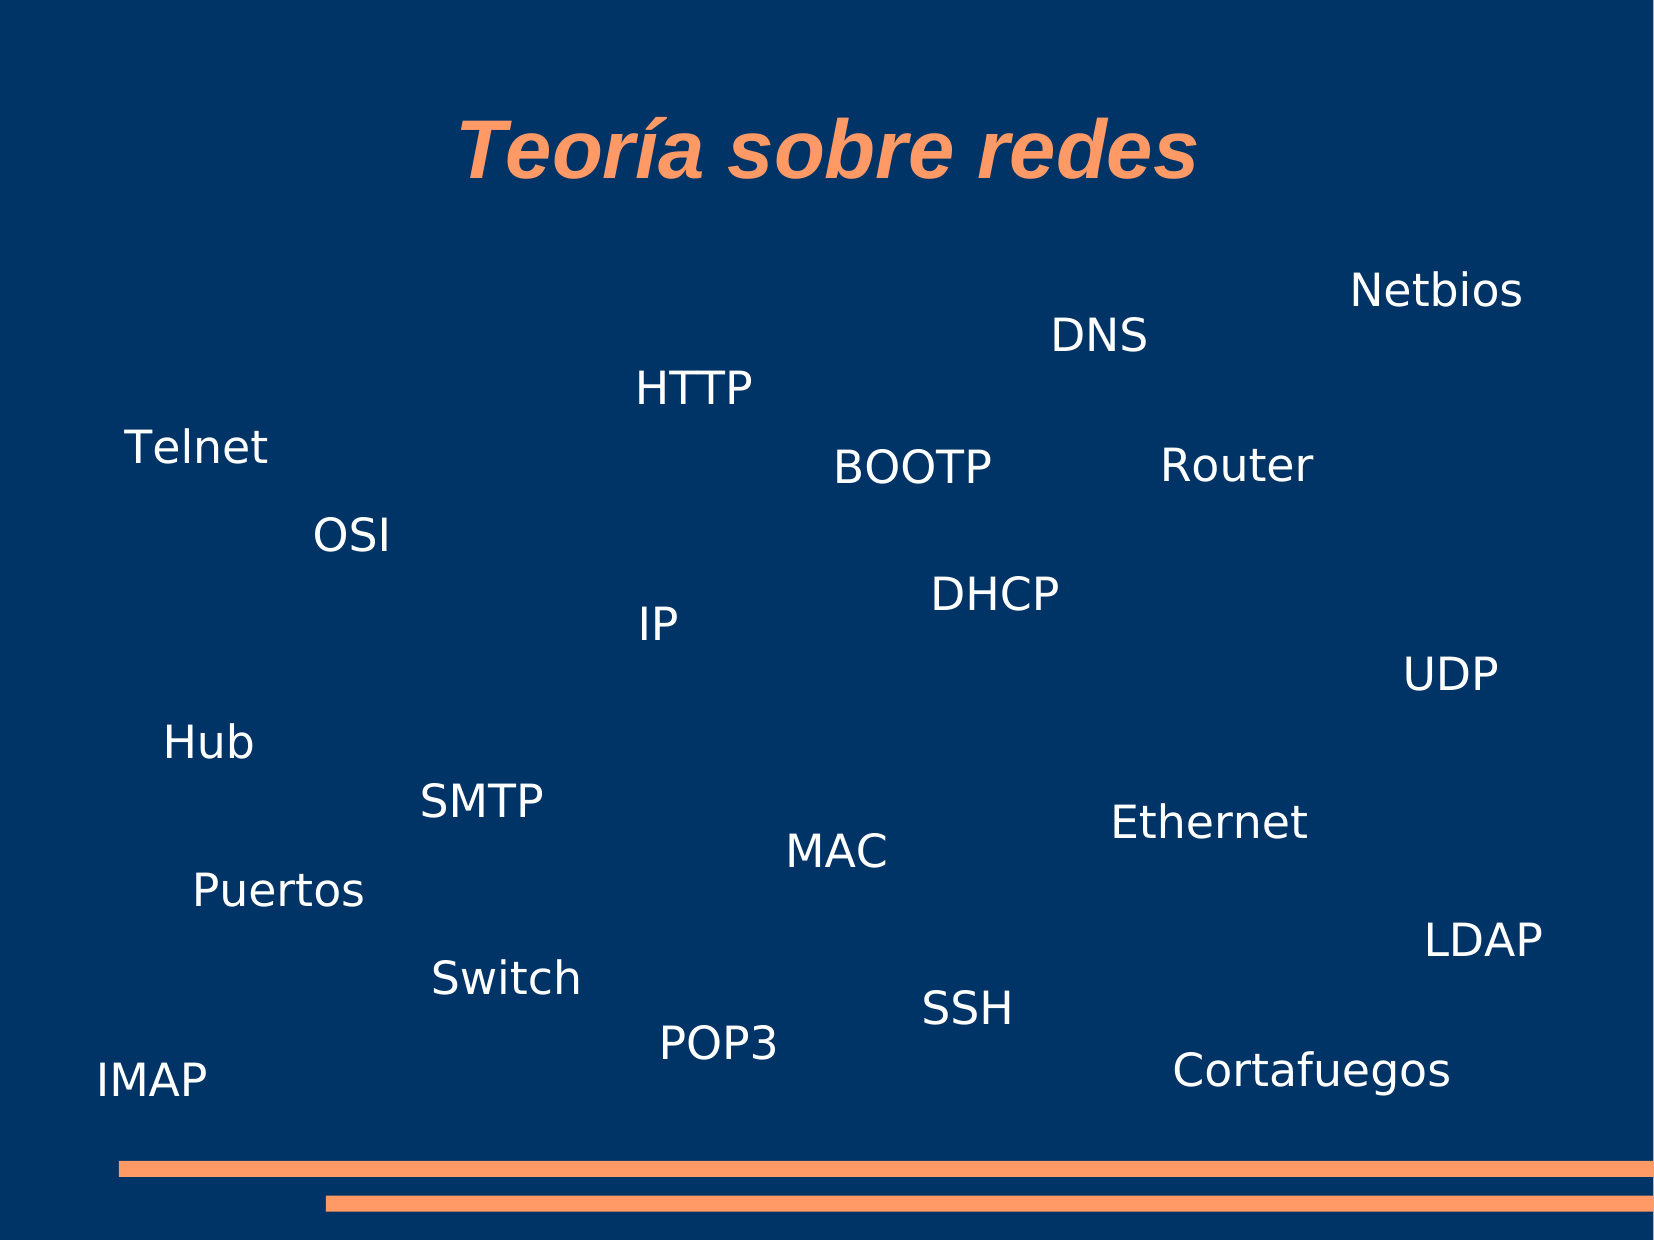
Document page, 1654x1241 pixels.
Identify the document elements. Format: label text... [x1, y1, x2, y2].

text_box Cortafuegos [1157, 1036, 1461, 1105]
text_box Router [1144, 431, 1326, 500]
text_box HTTP [620, 354, 766, 423]
text_box Puertos [177, 856, 378, 925]
text_box DHCP [915, 561, 1073, 630]
text_box Netbios [1334, 256, 1536, 325]
text_box SMTP [404, 767, 557, 836]
title Teoría sobre redes [121, 46, 1534, 254]
text_box SSH [906, 974, 1028, 1043]
text_box Telnet [109, 413, 281, 482]
text_box UDP [1387, 640, 1513, 709]
text_box IMAP [81, 1046, 221, 1115]
text_box DNS [1035, 301, 1162, 370]
text_box BOOTP [818, 433, 1004, 502]
text_box Hub [147, 708, 268, 777]
text_box Ethernet [1095, 788, 1320, 857]
text_box IP [622, 590, 693, 659]
text_box POP3 [643, 1009, 792, 1078]
text_box LDAP [1408, 906, 1557, 975]
text_box Switch [416, 944, 595, 1013]
text_box MAC [770, 817, 902, 886]
text_box OSI [297, 501, 405, 571]
